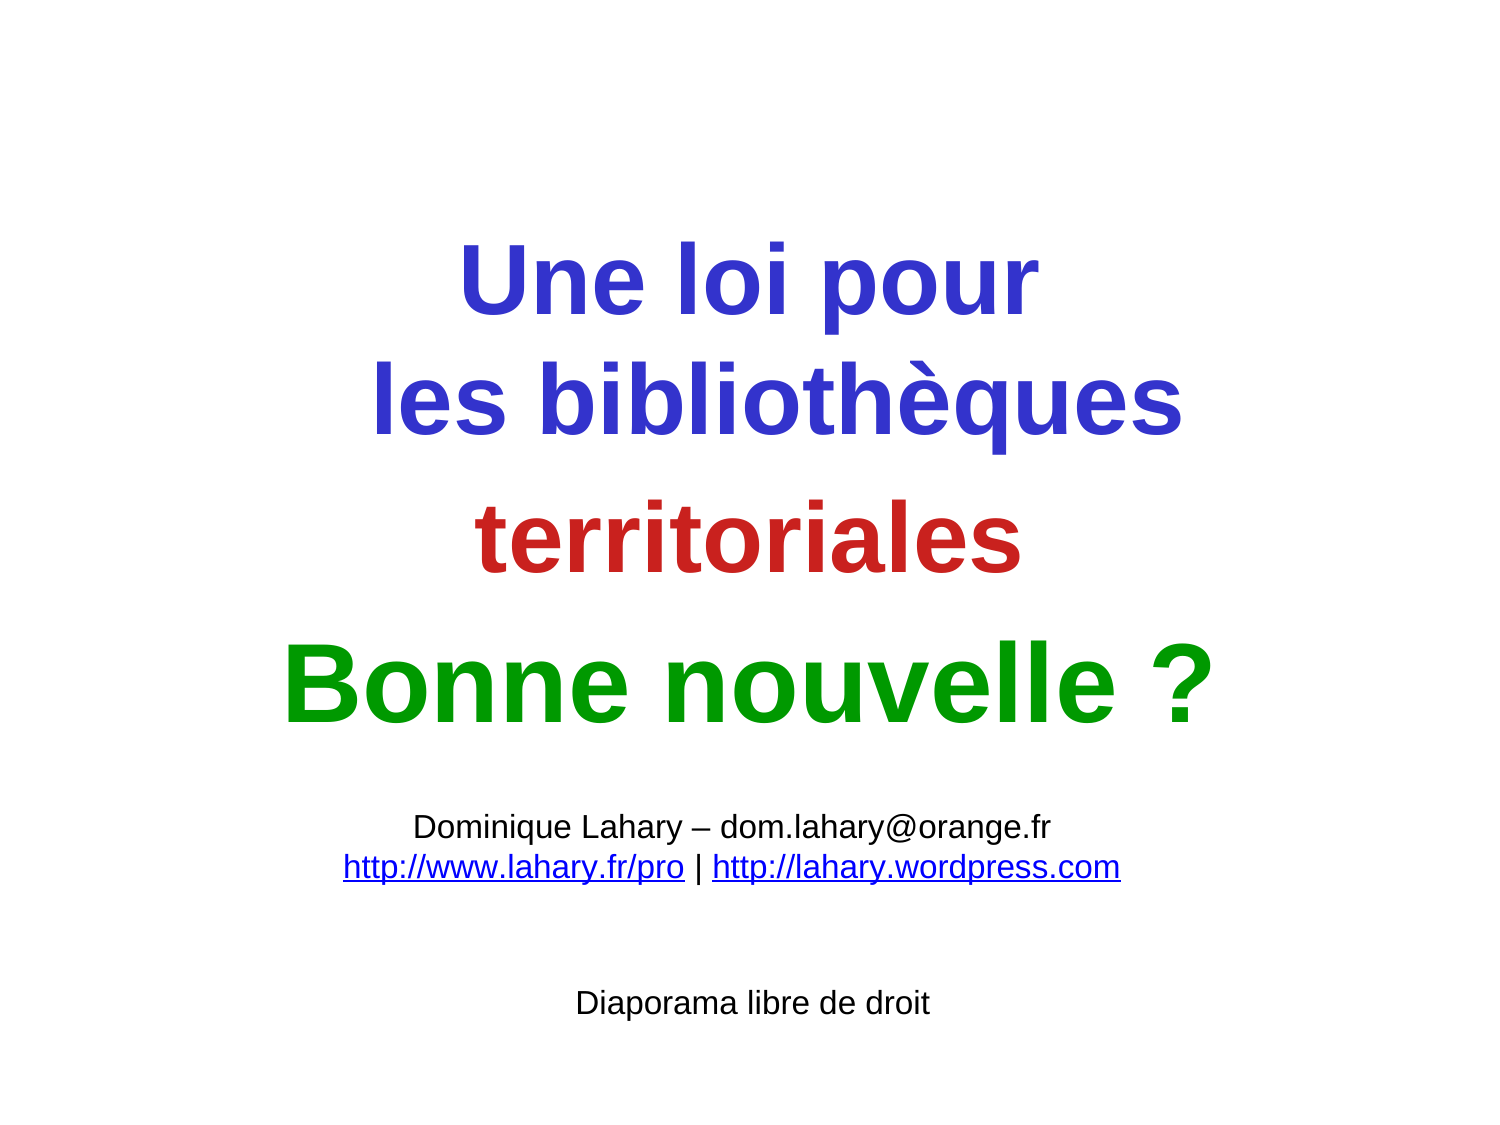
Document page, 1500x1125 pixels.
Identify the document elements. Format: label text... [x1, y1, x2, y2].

text_box Diaporama libre de droit [324, 974, 1182, 1050]
text_box Une loi pour les bibliothèques territoriales Bonne nouvelle ? [112, 206, 1388, 768]
text_box Dominique Lahary – dom.lahary@orange.fr http://www.lahary.fr/pro | http://lahary.wordpress.com [88, 797, 1377, 893]
